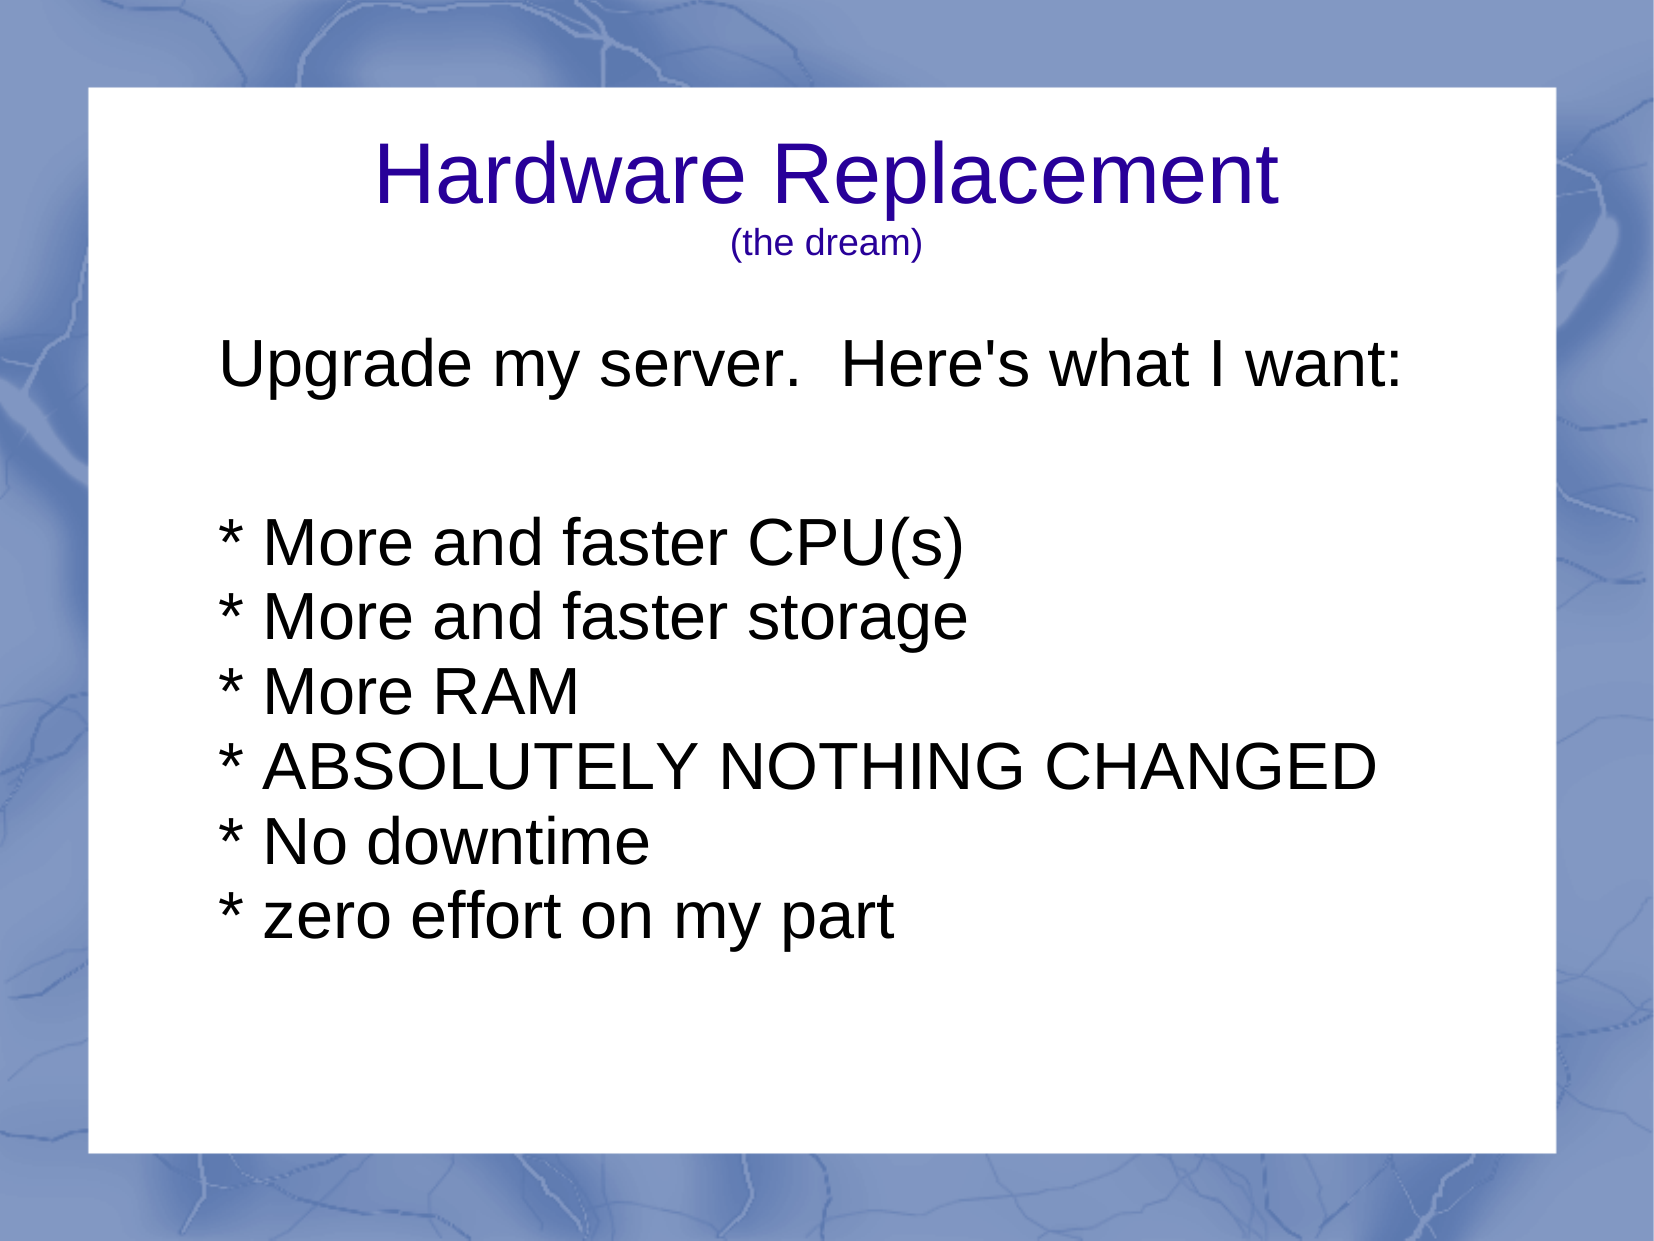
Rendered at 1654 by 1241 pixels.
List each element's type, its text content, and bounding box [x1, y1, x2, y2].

title Hardware Replacement (the dream) [118, 90, 1536, 298]
list Upgrade my server. Here's what I want: * More and faster CPU(s) * More and faster storage * More RAM * ABSOLUTELY NOTHING CHANGED * No downtime * zero effort on my part [147, 325, 1506, 1045]
picture [0, 0, 1654, 1241]
